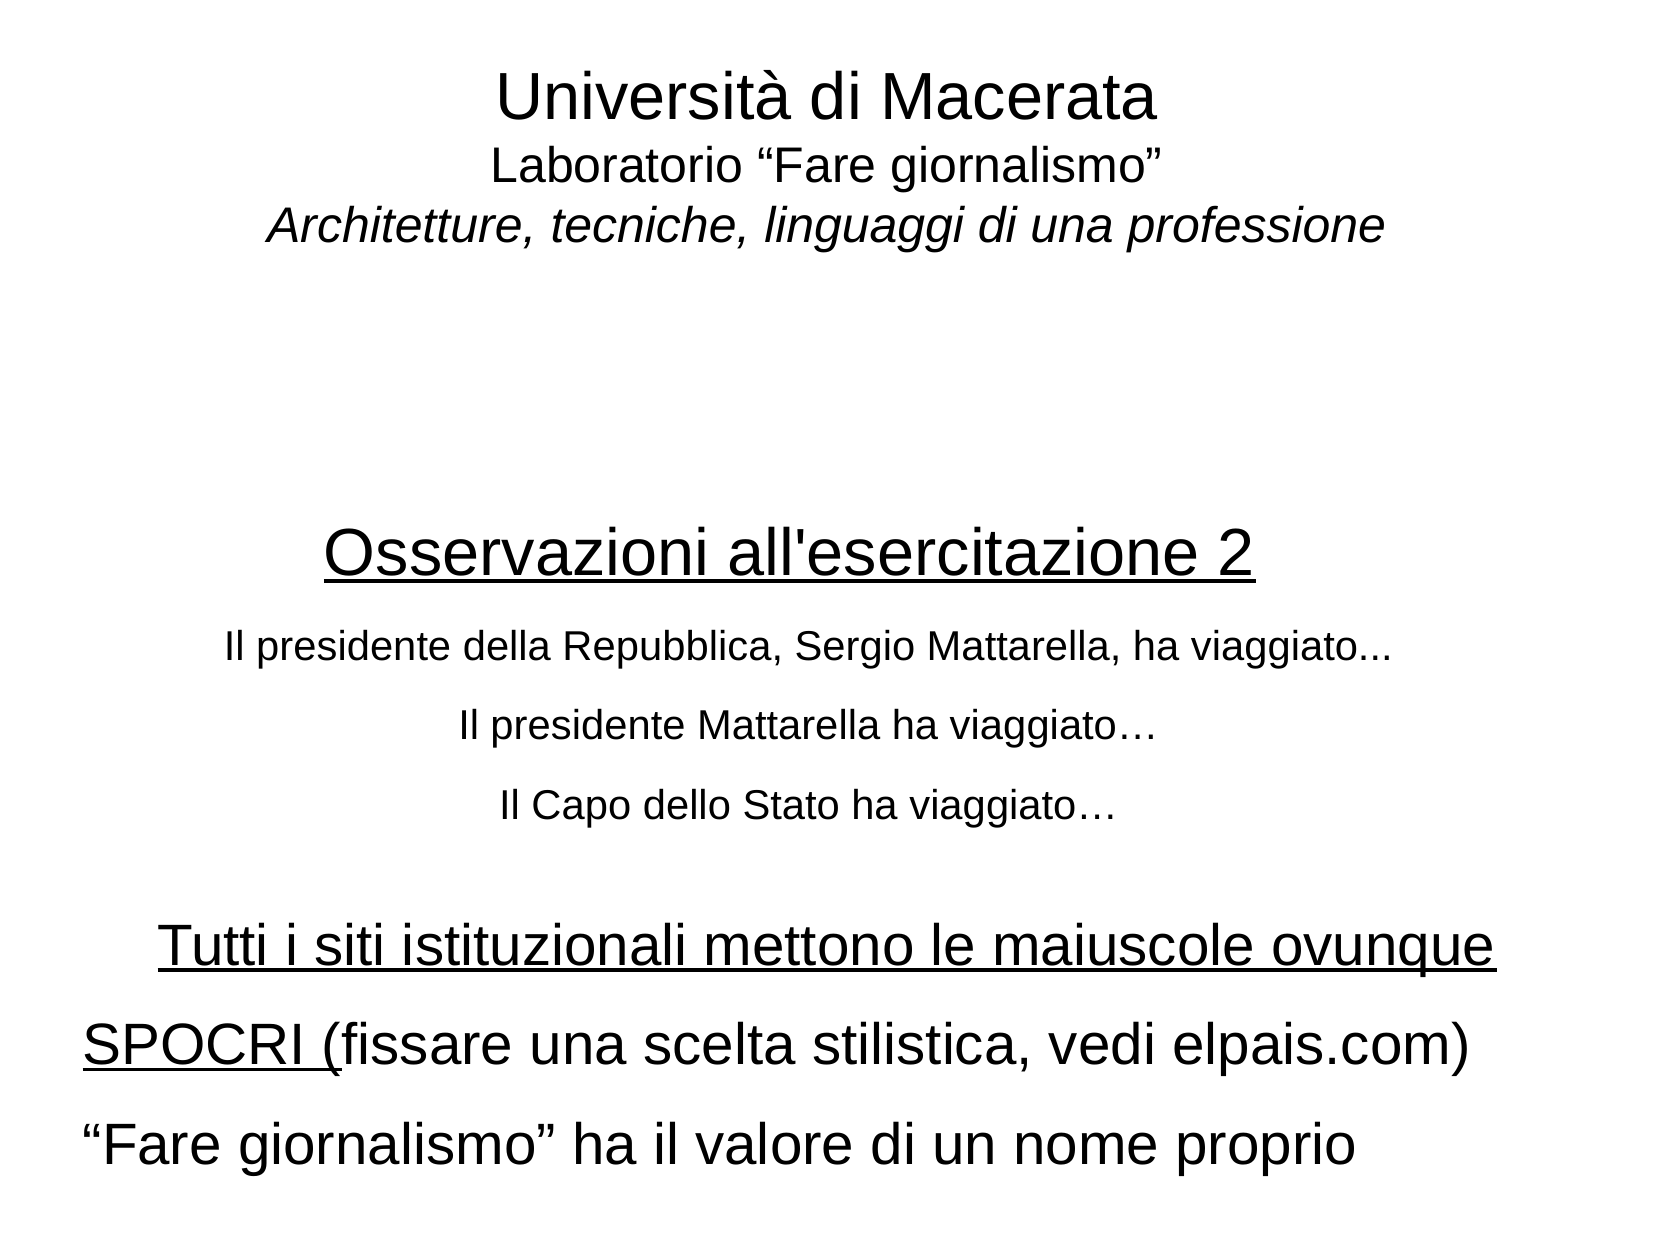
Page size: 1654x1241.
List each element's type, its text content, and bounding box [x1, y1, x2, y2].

subtitle Osservazioni all'esercitazione 2 Il presidente della Repubblica, Sergio Mattarella, ha viaggiato... Il presidente Mattarella ha viaggiato… Il Capo dello Stato ha viaggiato… Tutti i siti istituzionali mettono le maiuscole ovunque SPOCRI (fissare una scelta stilistica, vedi elpais.com) “Fare giornalismo” ha il valore di un nome proprio [82, 290, 1571, 1109]
title Università di Macerata Laboratorio “Fare giornalismo” Architetture, tecniche, linguaggi di una professione [82, 49, 1571, 257]
